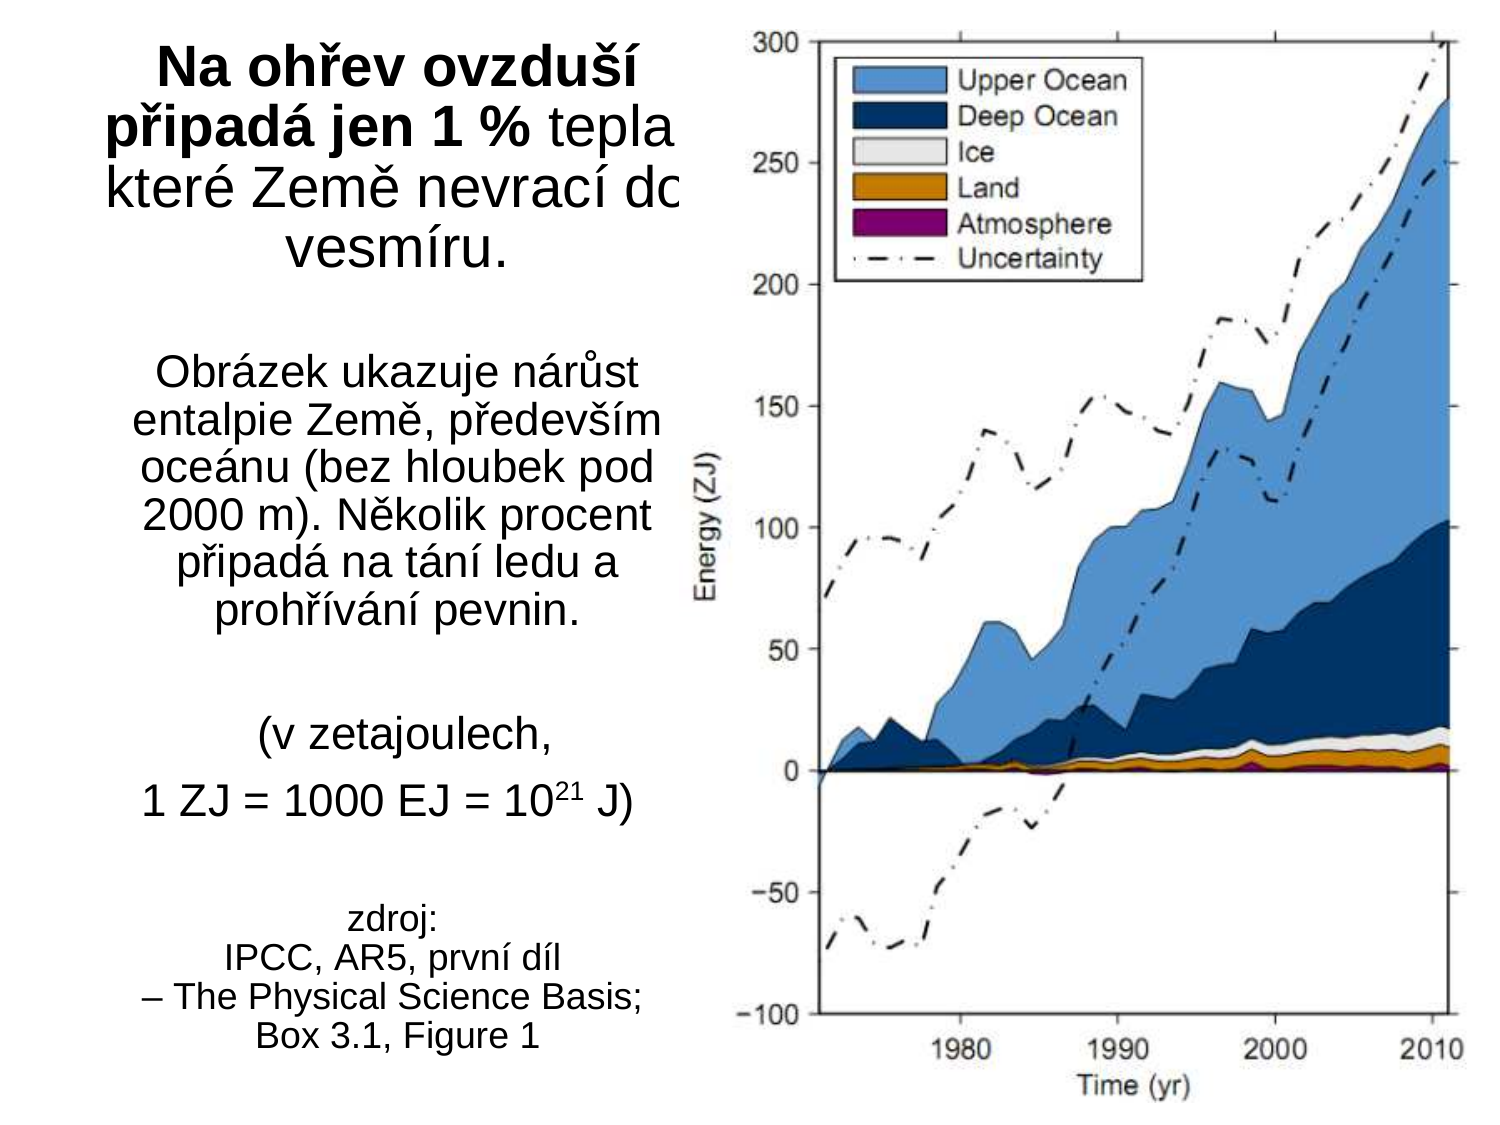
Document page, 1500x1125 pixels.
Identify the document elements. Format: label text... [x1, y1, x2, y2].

title Na ohřev ovzduší připadá jen 1 % tepla, které Země nevrací do vesmíru. Obrázek ukazuje nárůst entalpie Země, především oceánu (bez hloubek pod 2000 m). Několik procent připadá na tání ledu a prohřívání pevnin. (v zetajoulech, 1 ZJ = 1000 EJ = 1021 J) zdroj: IPCC, AR5, první díl – The Physical Science Basis; Box 3.1, Figure 1 [87, 28, 708, 1113]
picture [679, 29, 1472, 1103]
